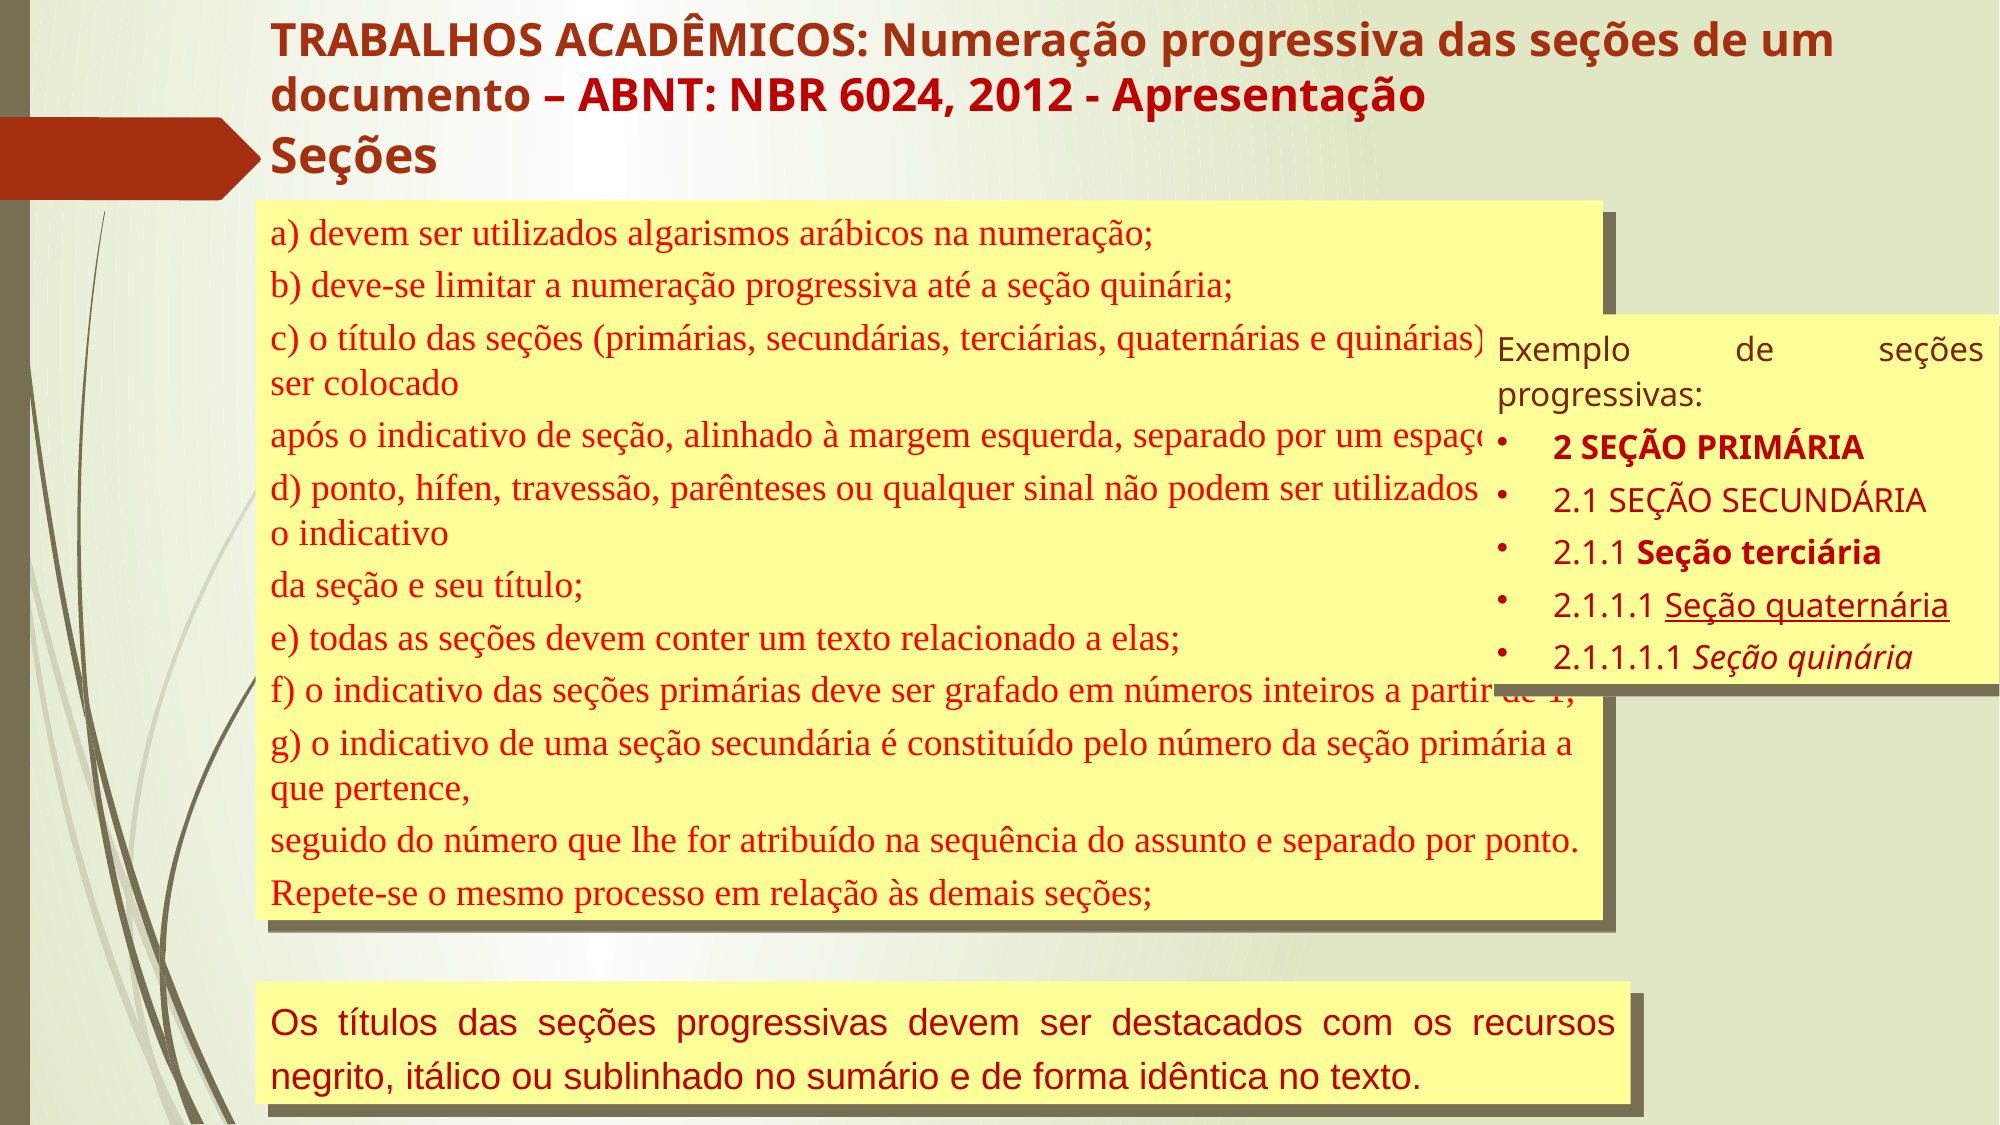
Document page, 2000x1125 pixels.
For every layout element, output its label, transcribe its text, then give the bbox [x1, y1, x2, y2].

text_box Exemplo de seções progressivas: 2 SEÇÃO PRIMÁRIA 2.1 SEÇÃO SECUNDÁRIA 2.1.1 Seção terciária 2.1.1.1 Seção quaternária 2.1.1.1.1 Seção quinária [1482, 314, 2000, 684]
text_box a) devem ser utilizados algarismos arábicos na numeração; b) deve-se limitar a numeração progressiva até a seção quinária; c) o título das seções (primárias, secundárias, terciárias, quaternárias e quinárias) deve ser colocado após o indicativo de seção, alinhado à margem esquerda, separado por um espaço. d) ponto, hífen, travessão, parênteses ou qualquer sinal não podem ser utilizados entre o indicativo da seção e seu título; e) todas as seções devem conter um texto relacionado a elas; f) o indicativo das seções primárias deve ser grafado em números inteiros a partir de 1; g) o indicativo de uma seção secundária é constituído pelo número da seção primária a que pertence, seguido do número que lhe for atribuído na sequência do assunto e separado por ponto. Repete-se o mesmo processo em relação às demais seções; [255, 200, 1603, 921]
text_box Seções [255, 116, 540, 207]
text_box Os títulos das seções progressivas devem ser destacados com os recursos negrito, itálico ou sublinhado no sumário e de forma idêntica no texto. [255, 981, 1631, 1105]
text_box TRABALHOS ACADÊMICOS: Numeração progressiva das seções de um documento – ABNT: NBR 6024, 2012 - Apresentação [255, 3, 2000, 67]
